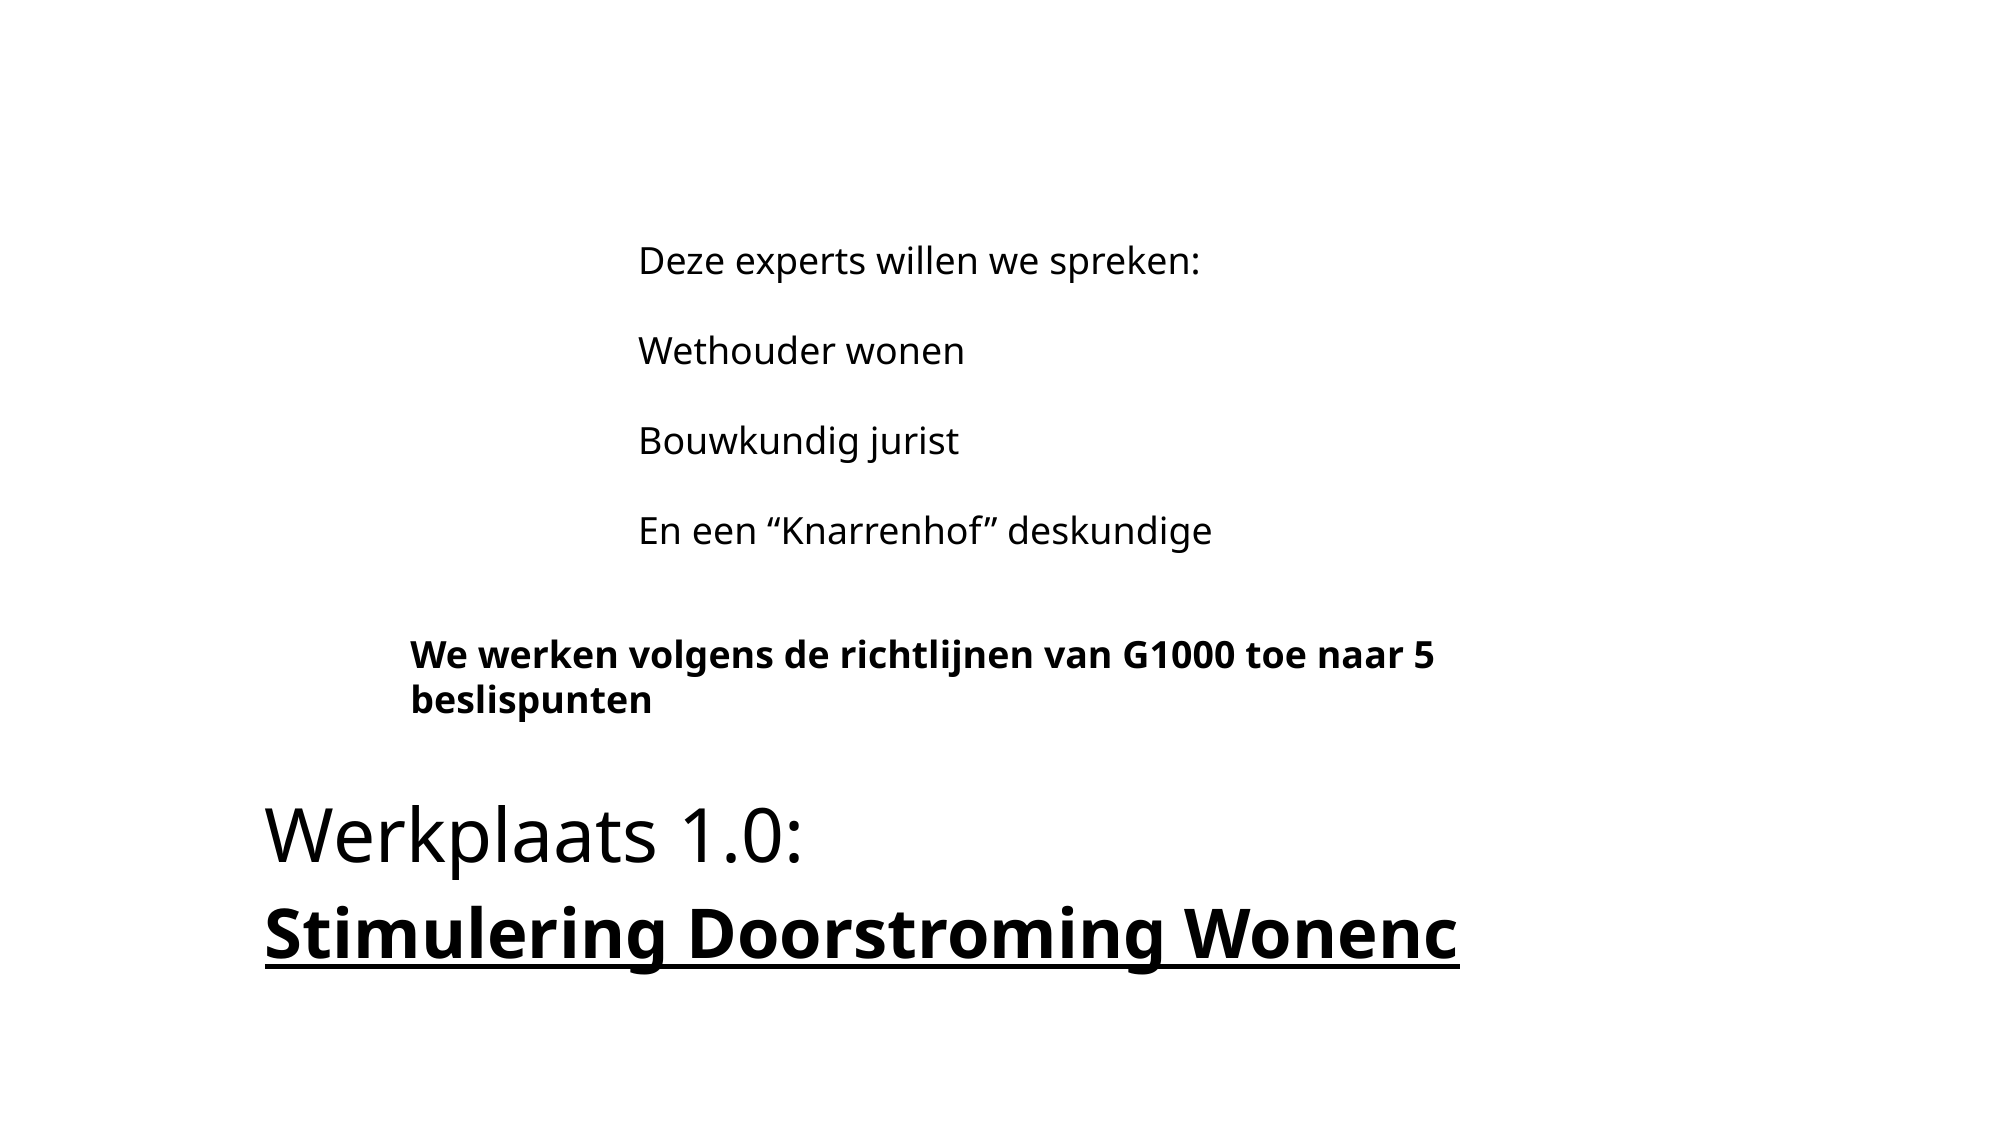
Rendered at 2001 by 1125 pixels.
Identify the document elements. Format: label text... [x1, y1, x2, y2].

text_box Werkplaats 1.0: Stimulering Doorstroming Wonenc [249, 790, 1750, 1062]
text_box Deze experts willen we spreken: Wethouder wonen Bouwkundig jurist En een “Knarrenhof” deskundige [623, 229, 1530, 563]
text_box We werken volgens de richtlijnen van G1000 toe naar 5 beslispunten [395, 623, 1605, 684]
